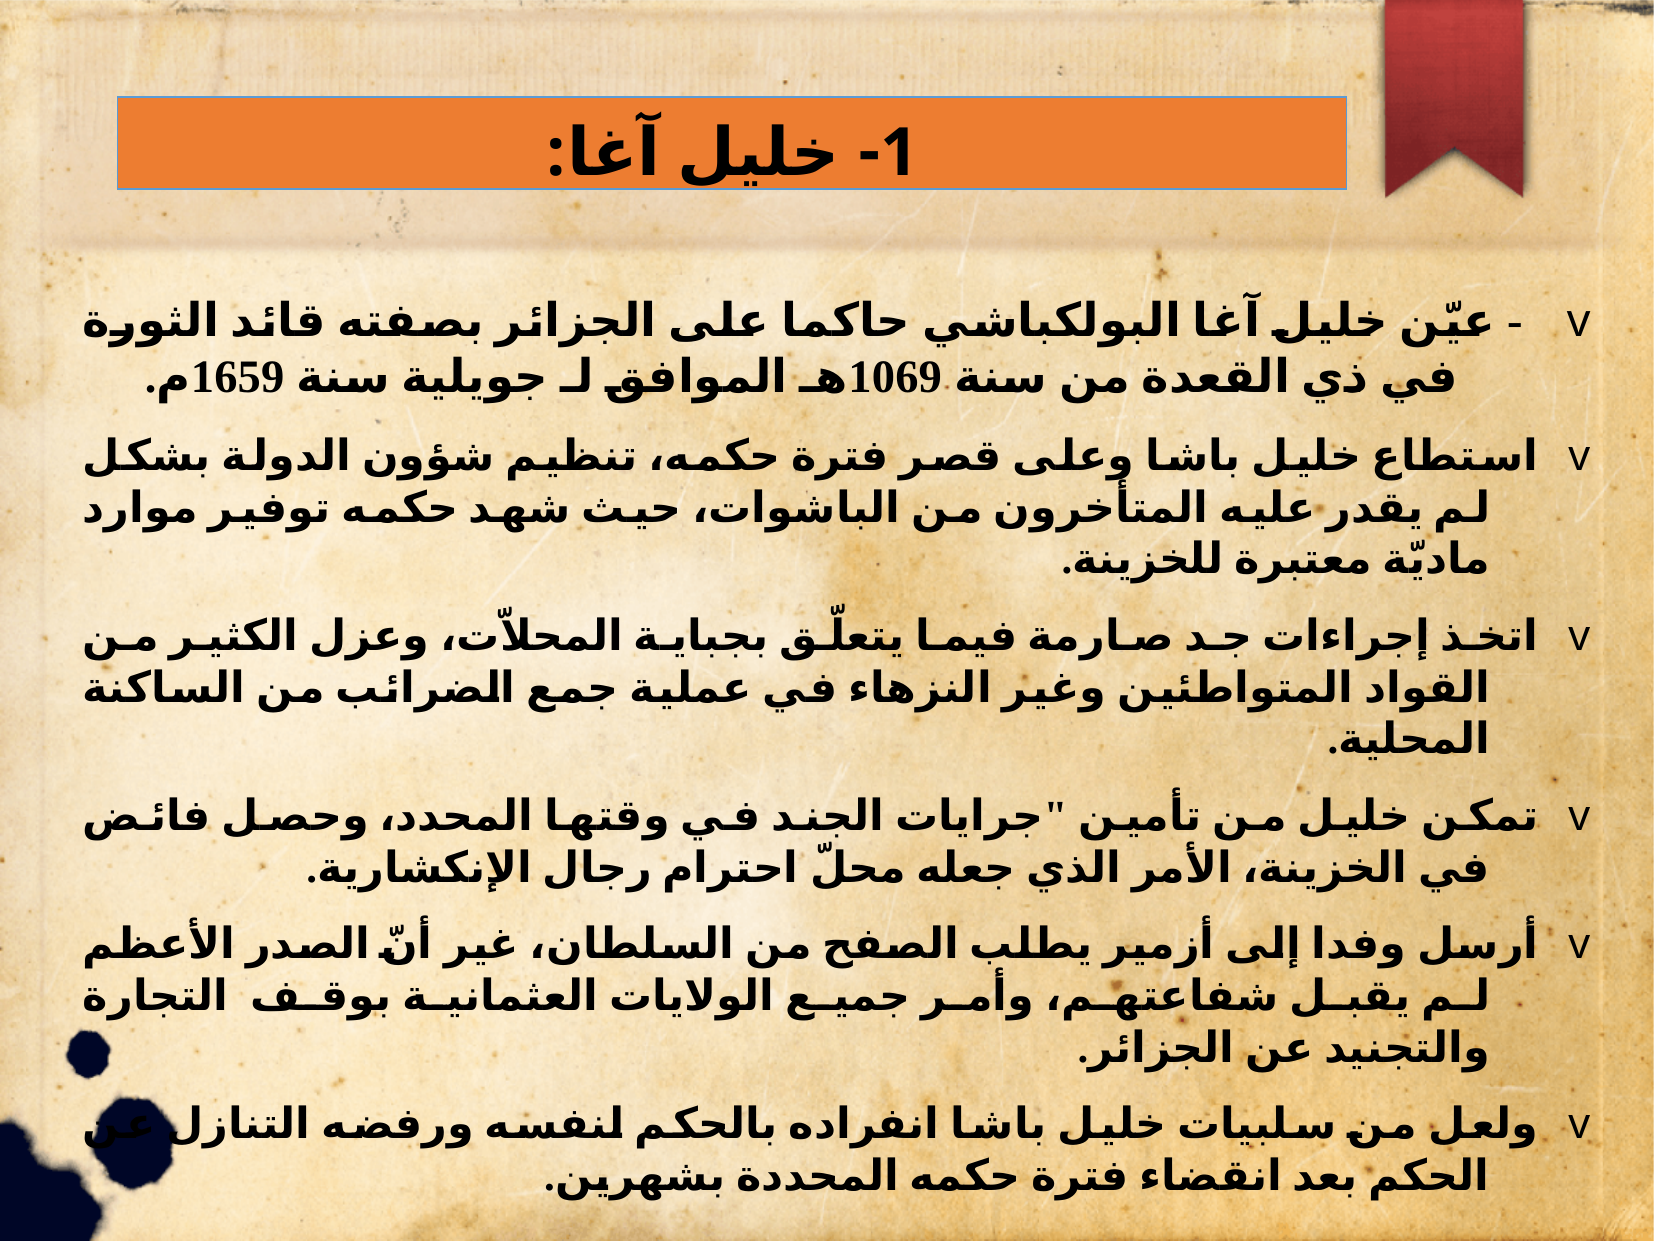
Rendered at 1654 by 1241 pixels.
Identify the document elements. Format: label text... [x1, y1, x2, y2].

list - عيّن خليل آغا البولكباشي حاكما على الجزائر بصفته قائد الثورة في ذي القعدة من سنة 1069هـ الموافق لـ جويلية سنة 1659م. استطاع خليل باشا وعلى قصر فترة حكمه، تنظيم شؤون الدولة بشكل لم يقدر عليه المتأخرون من الباشوات، حيث شهد حكمه توفير موارد ماديّة معتبرة للخزينة. اتخذ إجراءات جد صارمة فيما يتعلّق بجباية المحلاّت، وعزل الكثير من القواد المتواطئين وغير النزهاء في عملية جمع الضرائب من الساكنة المحلية. تمكن خليل من تأمين "جرايات الجند في وقتها المحدد، وحصل فائض في الخزينة، الأمر الذي جعله محلّ احترام رجال الإنكشارية. أرسل وفدا إلى أزمير يطلب الصفح من السلطان، غير أنّ الصدر الأعظم لم يقبل شفاعتهم، وأمر جميع الولايات العثمانية بوقف التجارة والتجنيد عن الجزائر. ولعل من سلبيات خليل باشا انفراده بالحكم لنفسه ورفضه التنازل عن الحكم بعد انقضاء فترة حكمه المحددة بشهرين. [82, 290, 1587, 1201]
title 1- خليل آغا: [117, 100, 1347, 186]
